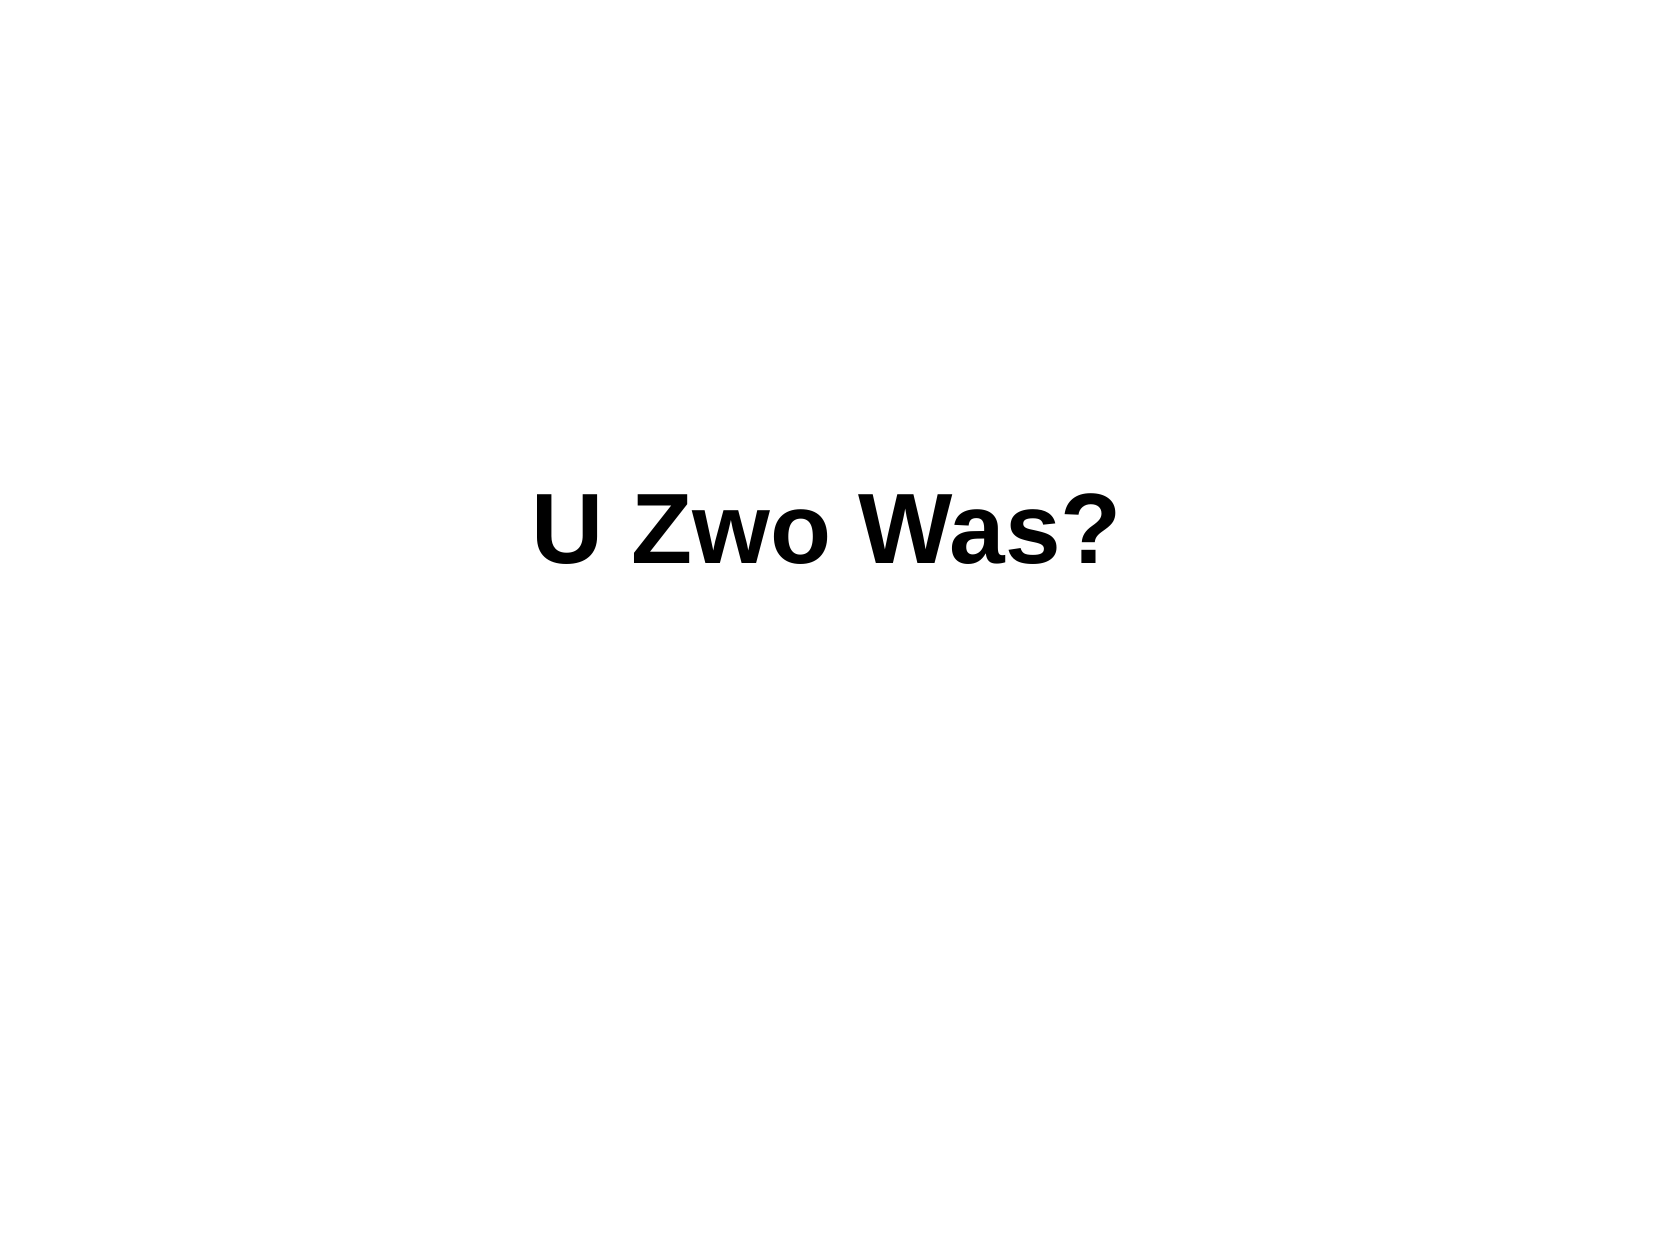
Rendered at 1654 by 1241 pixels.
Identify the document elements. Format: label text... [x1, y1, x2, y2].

subtitle U Zwo Was? [82, 49, 1571, 1010]
